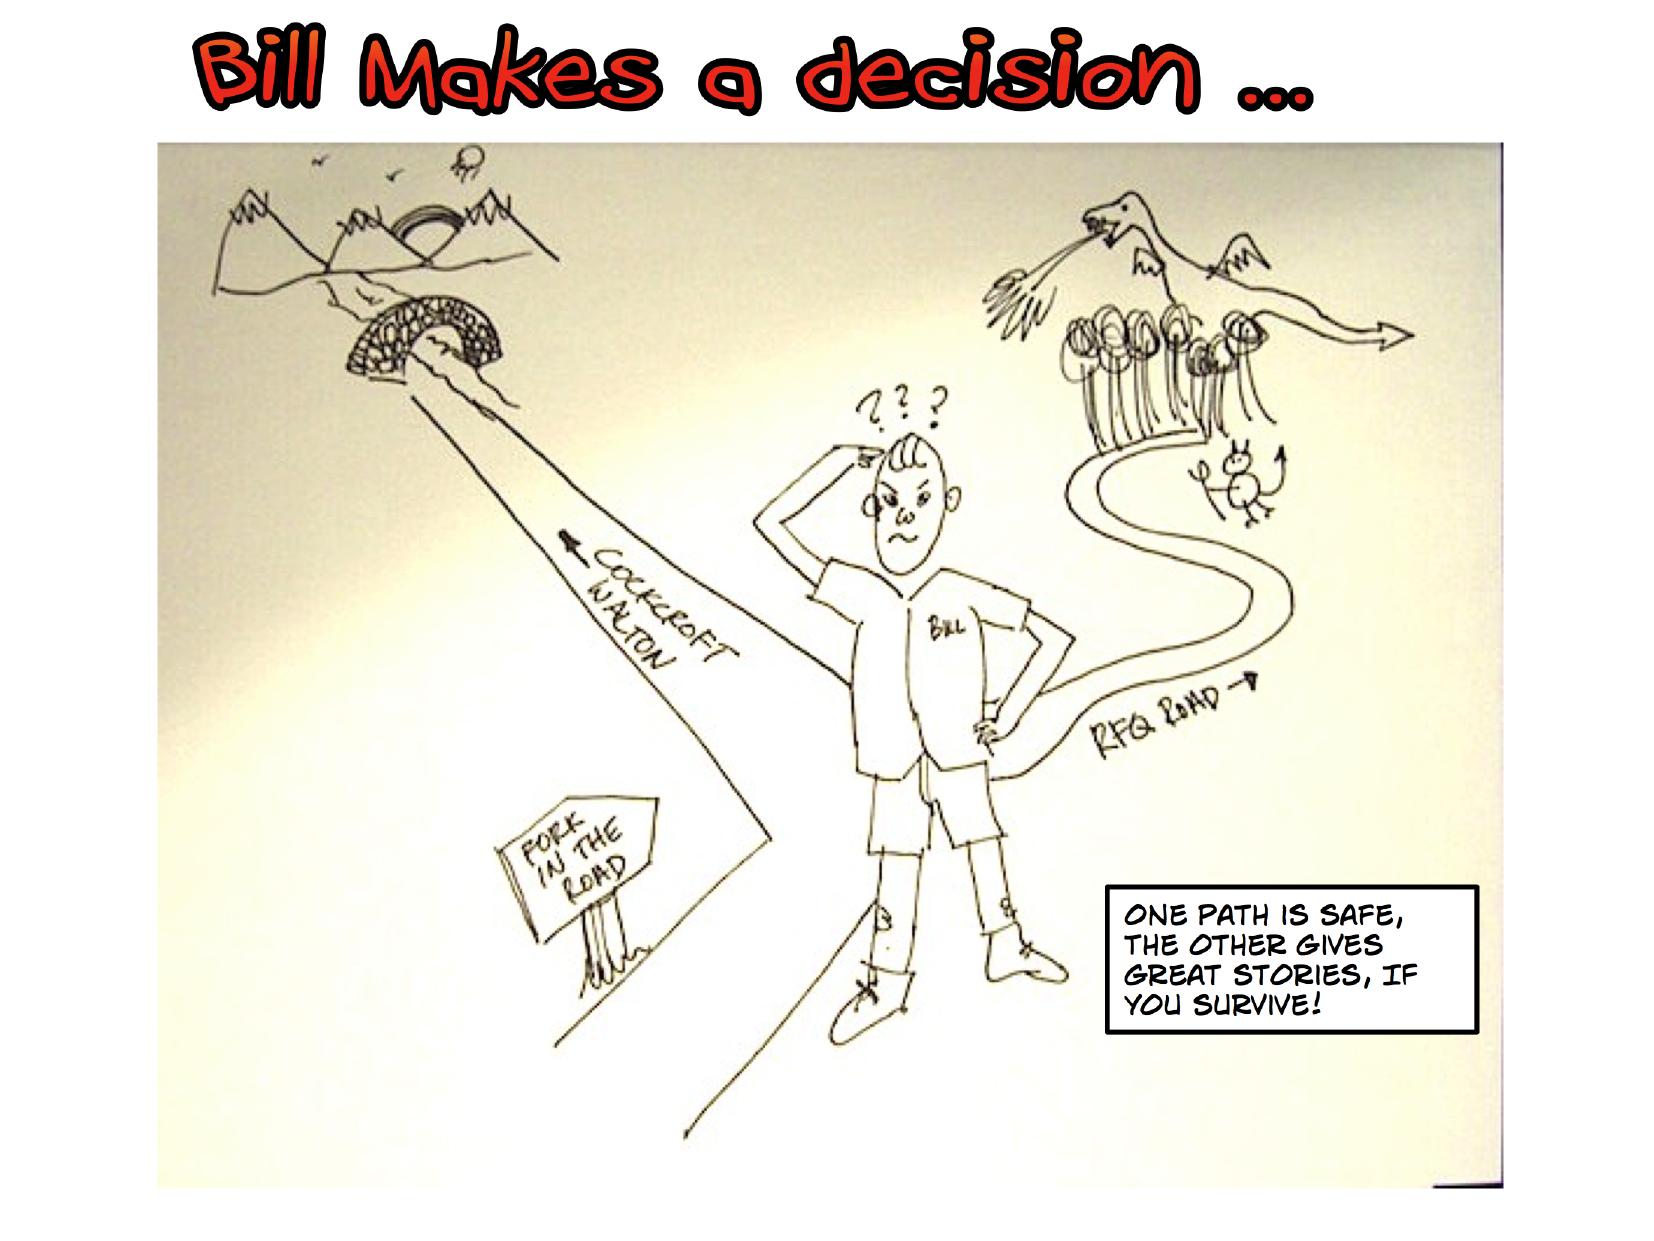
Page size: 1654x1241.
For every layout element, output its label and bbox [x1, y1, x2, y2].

picture [135, 0, 1560, 1241]
